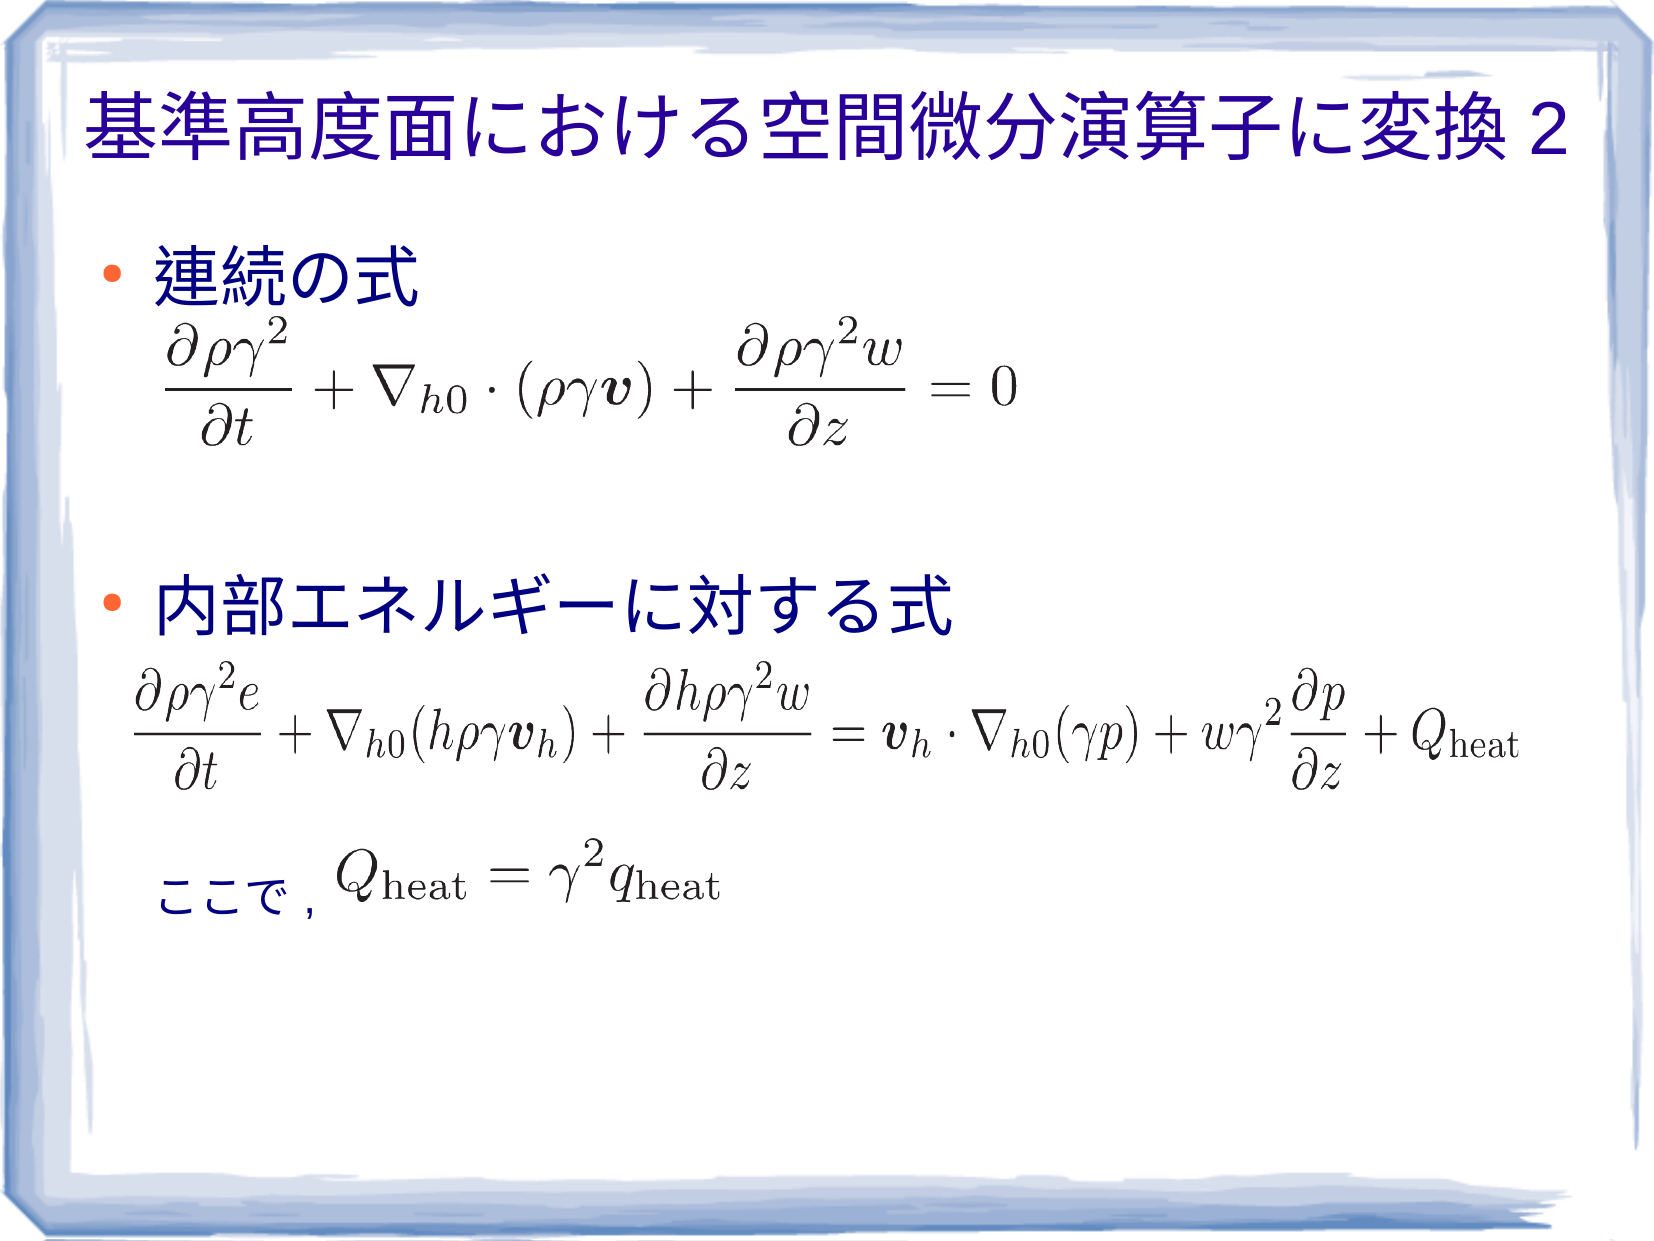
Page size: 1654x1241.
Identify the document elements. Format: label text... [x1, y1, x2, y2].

picture [0, 0, 1654, 1241]
title 基準高度面における空間微分演算子に変換2 [82, 49, 1571, 201]
list 連続の式 内部エネルギーに対する式 ここで, [82, 230, 1536, 1162]
